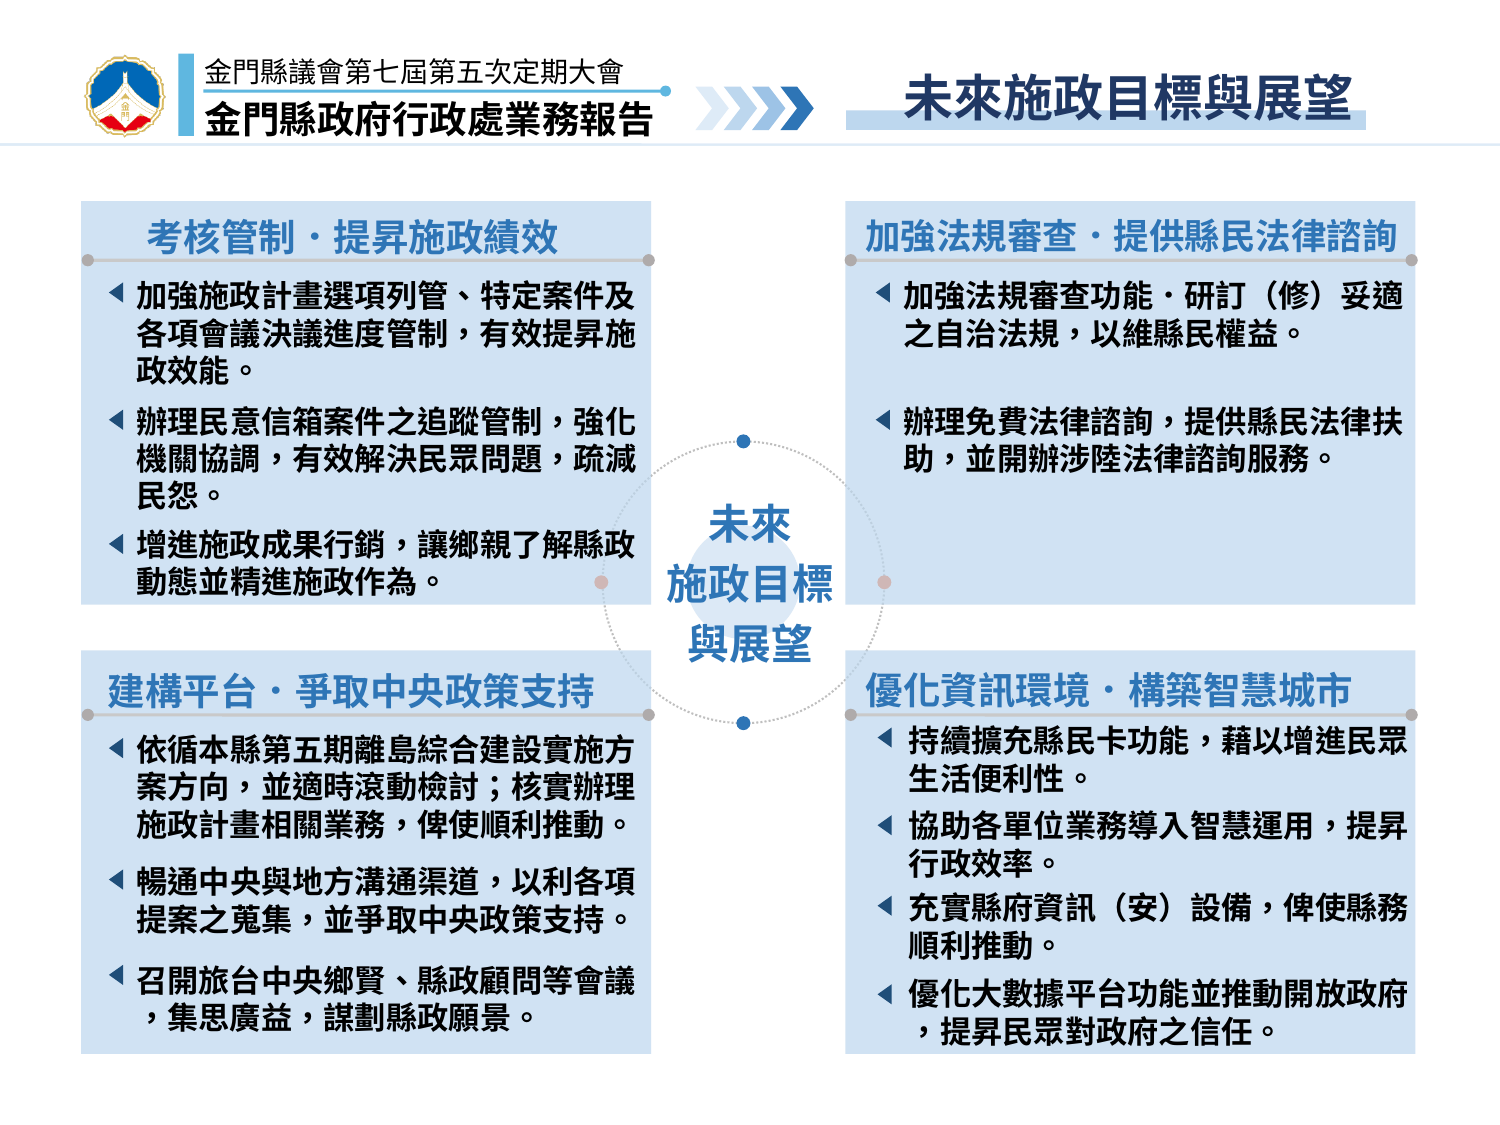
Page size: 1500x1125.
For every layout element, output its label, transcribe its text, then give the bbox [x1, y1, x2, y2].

text_box 召開旅台中央鄉賢、縣政顧問等會議 ，集思廣益，謀劃縣政願景。 [121, 953, 652, 1044]
text_box [752, 86, 786, 131]
text_box 依循本縣第五期離島綜合建設實施方 案方向，並適時滾動檢討；核實辦理 施政計畫相關業務，俾使順利推動。 [121, 722, 652, 850]
text_box 協助各單位業務導入智慧運用，提昇 行政效率。 [894, 799, 1424, 881]
text_box 未來 施政目標 與展望 [652, 480, 849, 676]
text_box [695, 86, 729, 131]
text_box 建構平台．爭取中央政策支持 [92, 717, 611, 721]
text_box [81, 201, 655, 605]
text_box 充實縣府資訊（安）設備，俾使縣務 順利推動。 [894, 881, 1424, 967]
text_box [723, 86, 758, 131]
text_box 增進施政成果行銷，讓鄉親了解縣政 動態並精進施政作為。 [121, 517, 652, 608]
text_box [844, 650, 1418, 1054]
text_box 金門縣政府行政處業務報告 [189, 88, 688, 149]
text_box 優化資訊環境．構築智慧城市 [850, 659, 1369, 713]
text_box 建構平台．爭取中央政策支持 [92, 660, 611, 713]
text_box 優化大數據平台功能並推動開放政府 ，提昇民眾對政府之信任。 [894, 967, 1424, 1057]
text_box [844, 201, 1418, 605]
text_box 未來施政目標與展望 [809, 58, 1369, 134]
text_box 加強施政計畫選項列管、特定案件及 各項會議決議進度管制，有效提昇施 政效能。 [121, 268, 652, 394]
text_box [81, 650, 655, 1054]
text_box 加強法規審查．提供縣民法律諮詢 [850, 206, 1413, 258]
text_box 暢通中央與地方溝通渠道，以利各項 提案之蒐集，並爭取中央政策支持。 [121, 855, 652, 946]
text_box 考核管制．提昇施政績效 [131, 206, 574, 267]
picture [50, 46, 187, 149]
text_box [660, 85, 672, 97]
text_box [780, 86, 814, 131]
text_box 辦理民意信箱案件之追蹤管制，強化 機關協調，有效解決民眾問題，疏減 民怨。 [121, 394, 652, 517]
text_box [736, 434, 751, 449]
text_box 持續擴充縣民卡功能，藉以增進民眾 生活便利性。 [894, 714, 1424, 799]
text_box 金門縣議會第七屆第五次定期大會 [189, 47, 670, 88]
text_box [736, 716, 751, 731]
text_box 加強法規審查功能．研訂（修）妥適 之自治法規，以維縣民權益。 [888, 268, 1419, 359]
text_box 辦理免費法律諮詢，提供縣民法律扶 助，並開辦涉陸法律諮詢服務。 [888, 394, 1419, 485]
